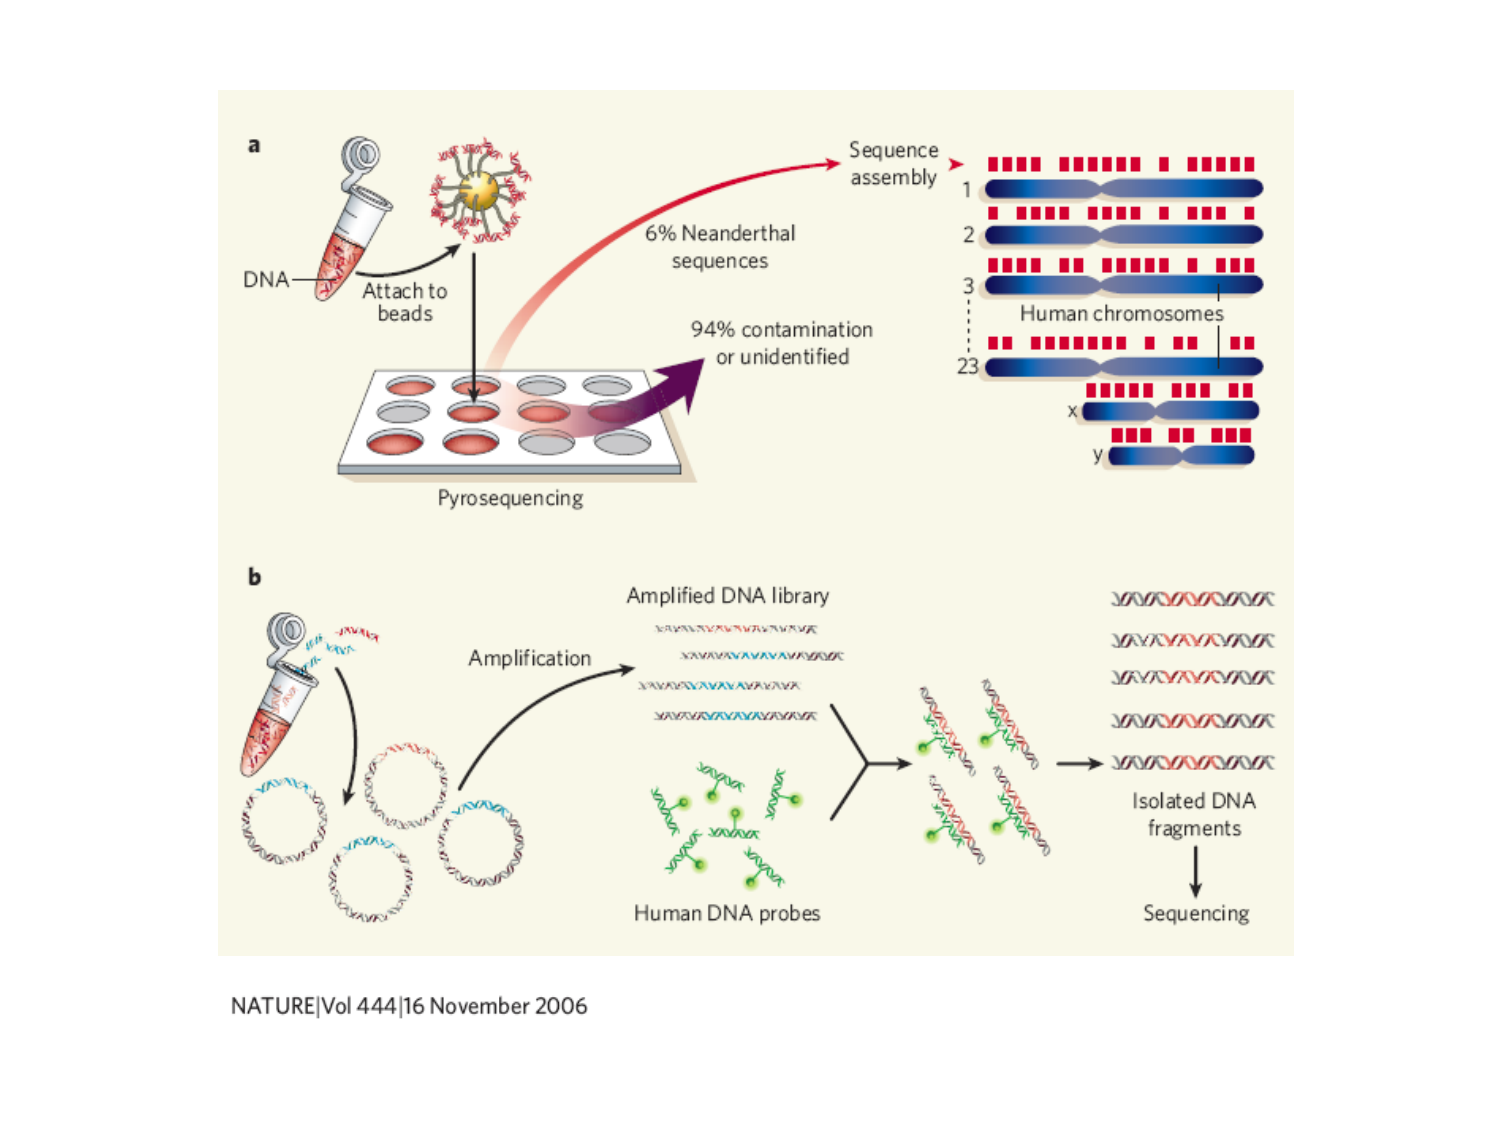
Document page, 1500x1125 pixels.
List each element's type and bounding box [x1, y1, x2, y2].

picture [218, 90, 1294, 956]
picture [218, 987, 597, 1024]
